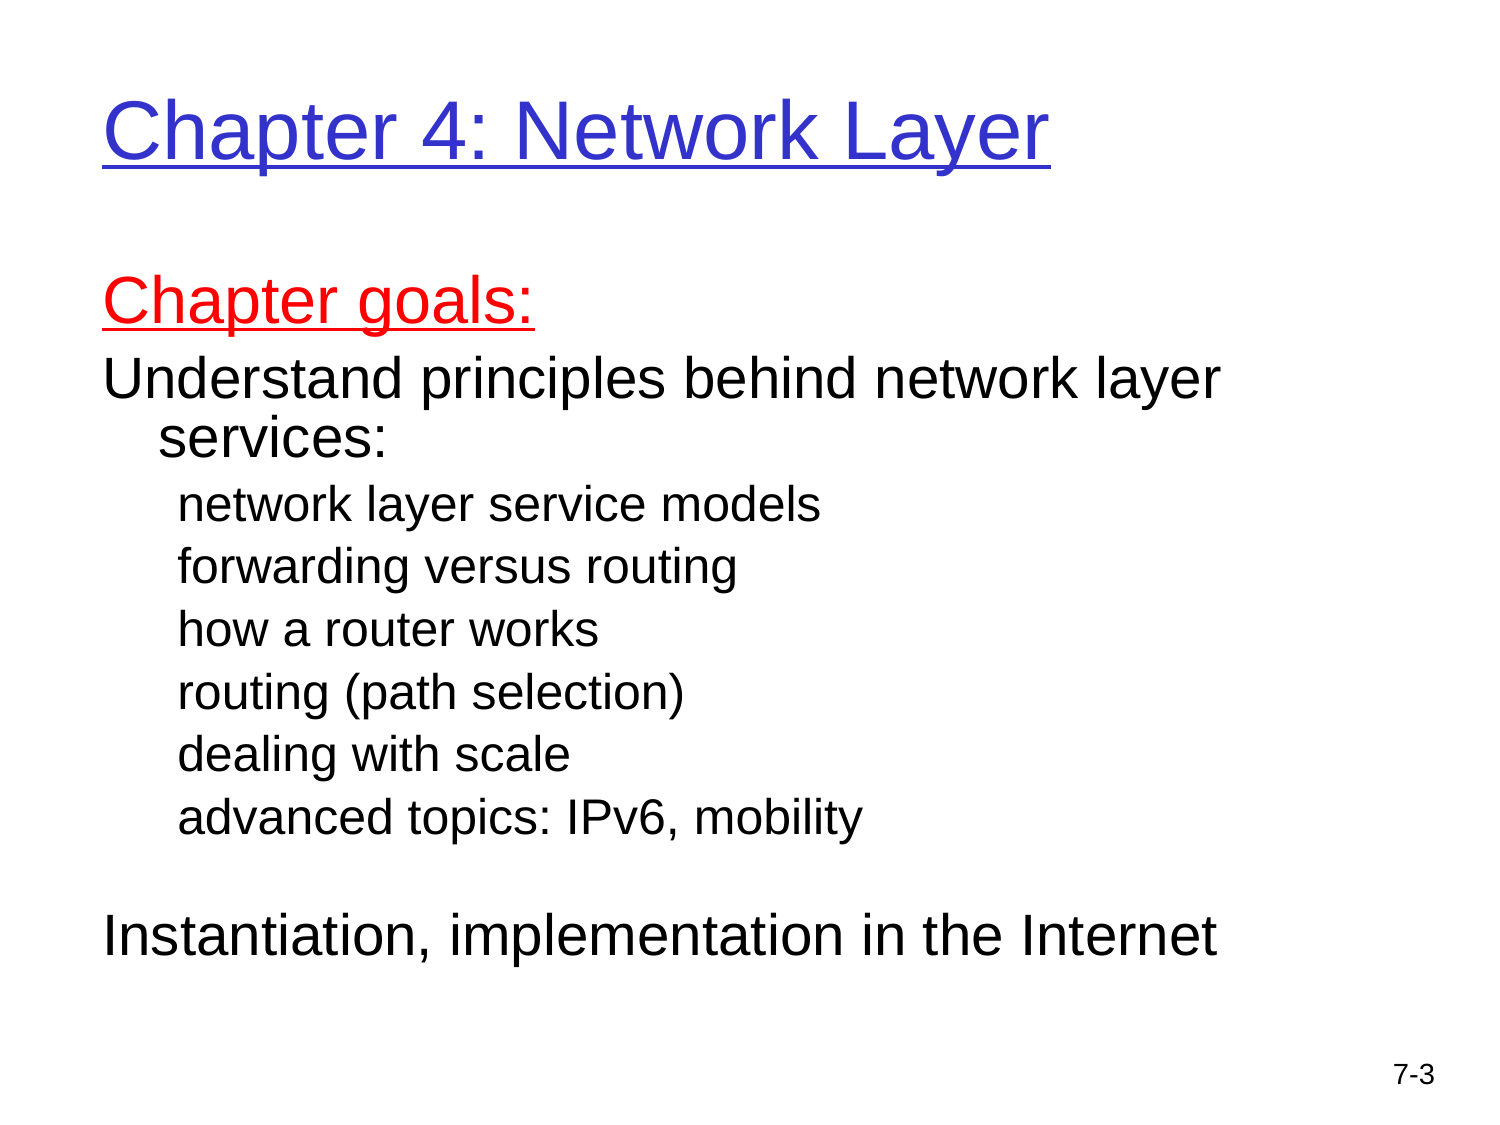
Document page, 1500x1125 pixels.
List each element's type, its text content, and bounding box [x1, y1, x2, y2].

title Chapter 4: Network Layer [87, 37, 1363, 225]
list Chapter goals: Understand principles behind network layer services: network layer service models forwarding versus routing how a router works routing (path selection) dealing with scale advanced topics: IPv6, mobility Instantiation, implementation in the Internet [87, 262, 1411, 1026]
